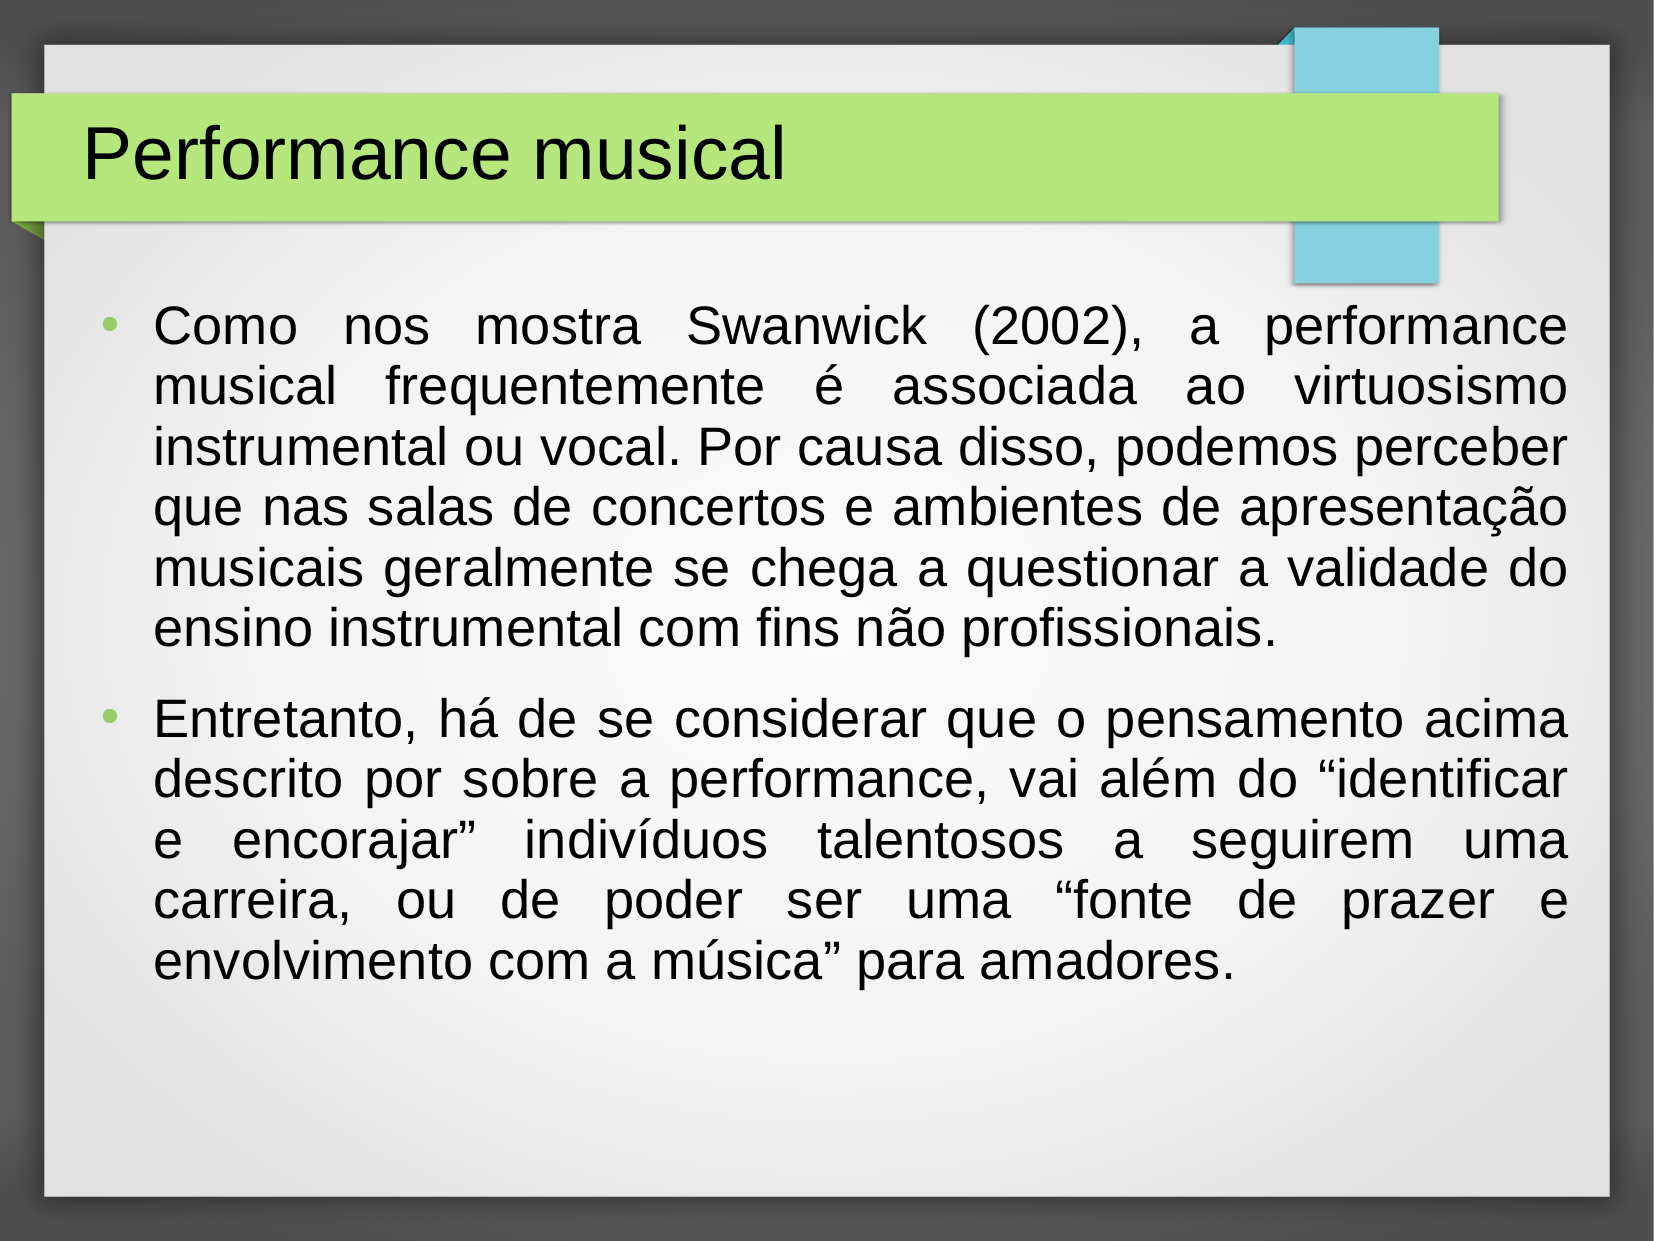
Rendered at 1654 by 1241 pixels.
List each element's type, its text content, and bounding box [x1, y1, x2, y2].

picture [0, 0, 1654, 1241]
list Como nos mostra Swanwick (2002), a performance musical frequentemente é associada ao virtuosismo instrumental ou vocal. Por causa disso, podemos perceber que nas salas de concertos e ambientes de apresentação musicais geralmente se chega a questionar a validade do ensino instrumental com fins não profissionais. Entretanto, há de se considerar que o pensamento acima descrito por sobre a performance, vai além do “identificar e encorajar” indivíduos talentosos a seguirem uma carreira, ou de poder ser uma “fonte de prazer e envolvimento com a música” para amadores. [82, 295, 1571, 1015]
title Performance musical [82, 94, 1264, 213]
